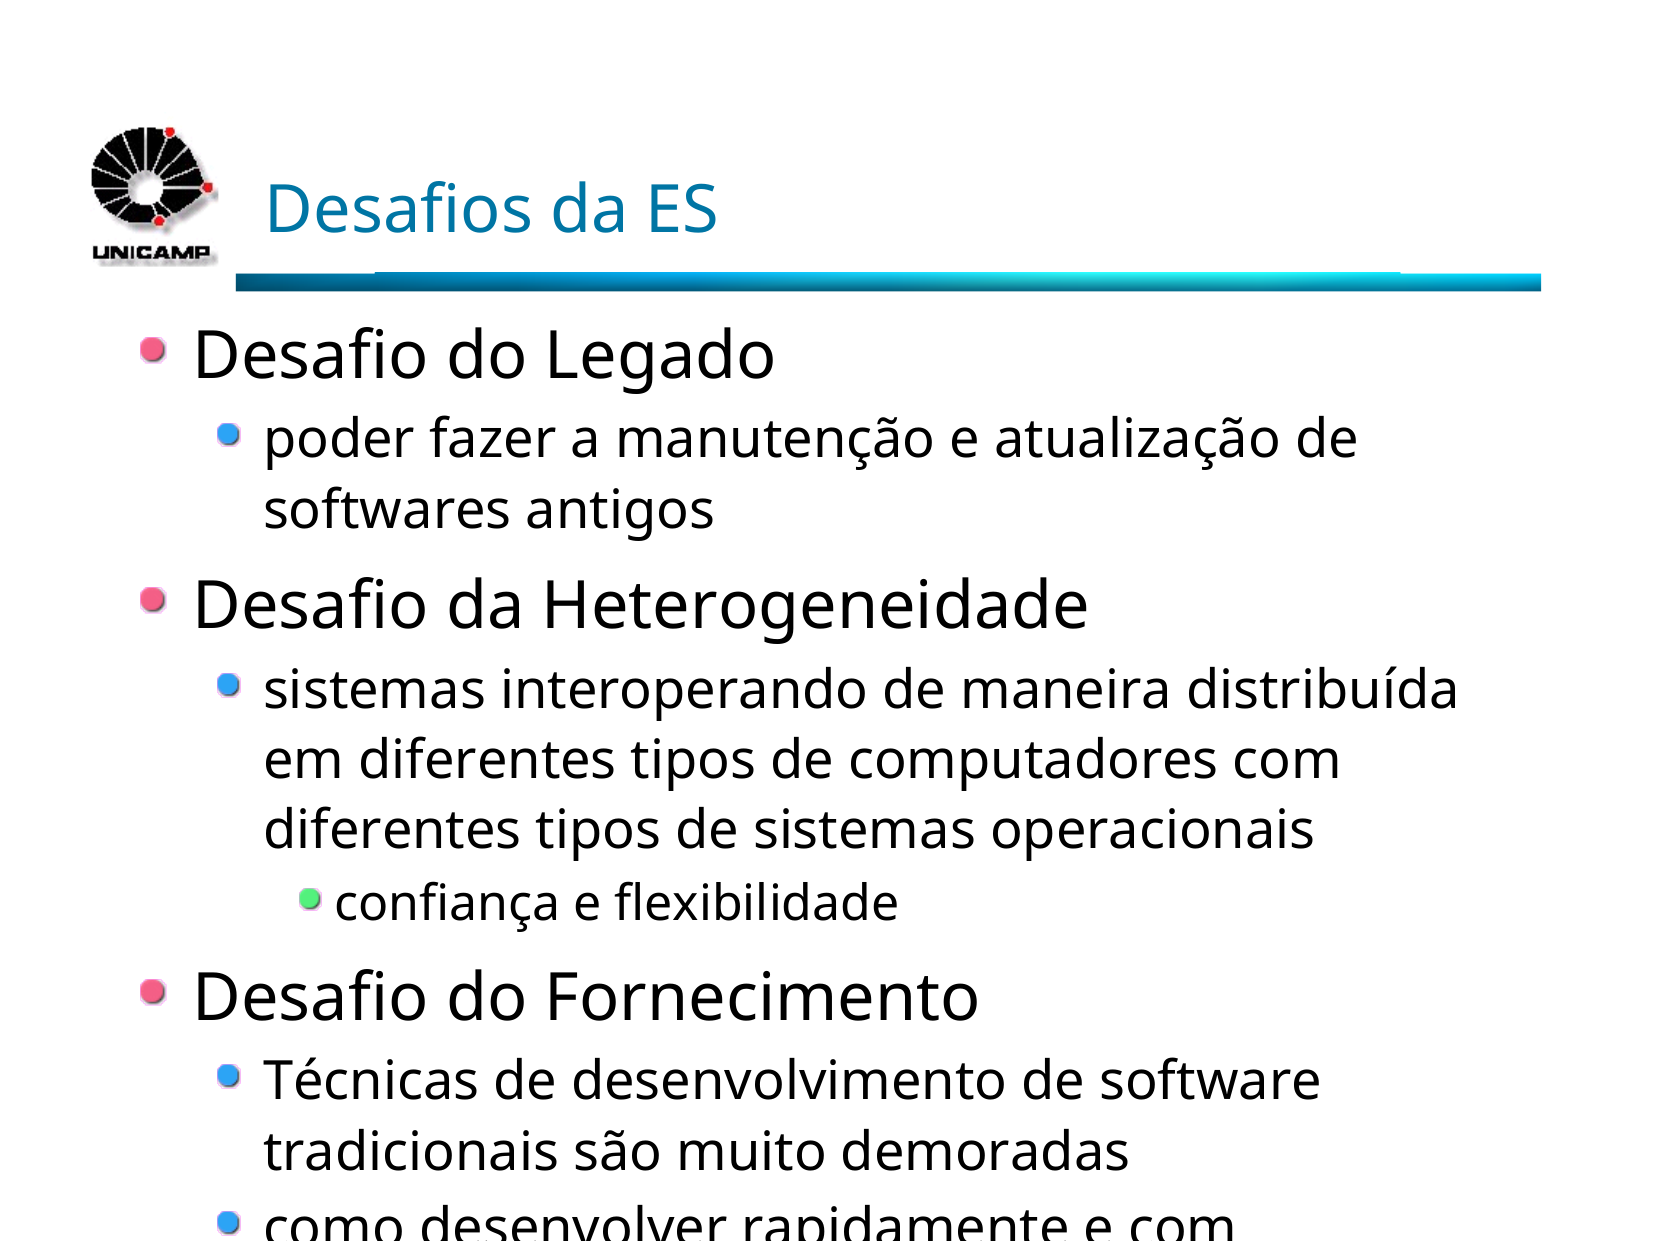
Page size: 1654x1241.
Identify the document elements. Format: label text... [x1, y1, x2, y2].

picture [125, 272, 1654, 295]
title Desafios da ES [264, 42, 1534, 250]
picture [216, 1210, 242, 1237]
list Desafio do Legado poder fazer a manutenção e atualização de softwares antigos Desafio da Heterogeneidade sistemas interoperando de maneira distribuída em diferentes tipos de computadores com diferentes tipos de sistemas operacionais confiança e flexibilidade Desafio do Fornecimento Técnicas de desenvolvimento de software tradicionais são muito demoradas como desenvolver rapidamente e com qualidade ? [121, 309, 1534, 1164]
